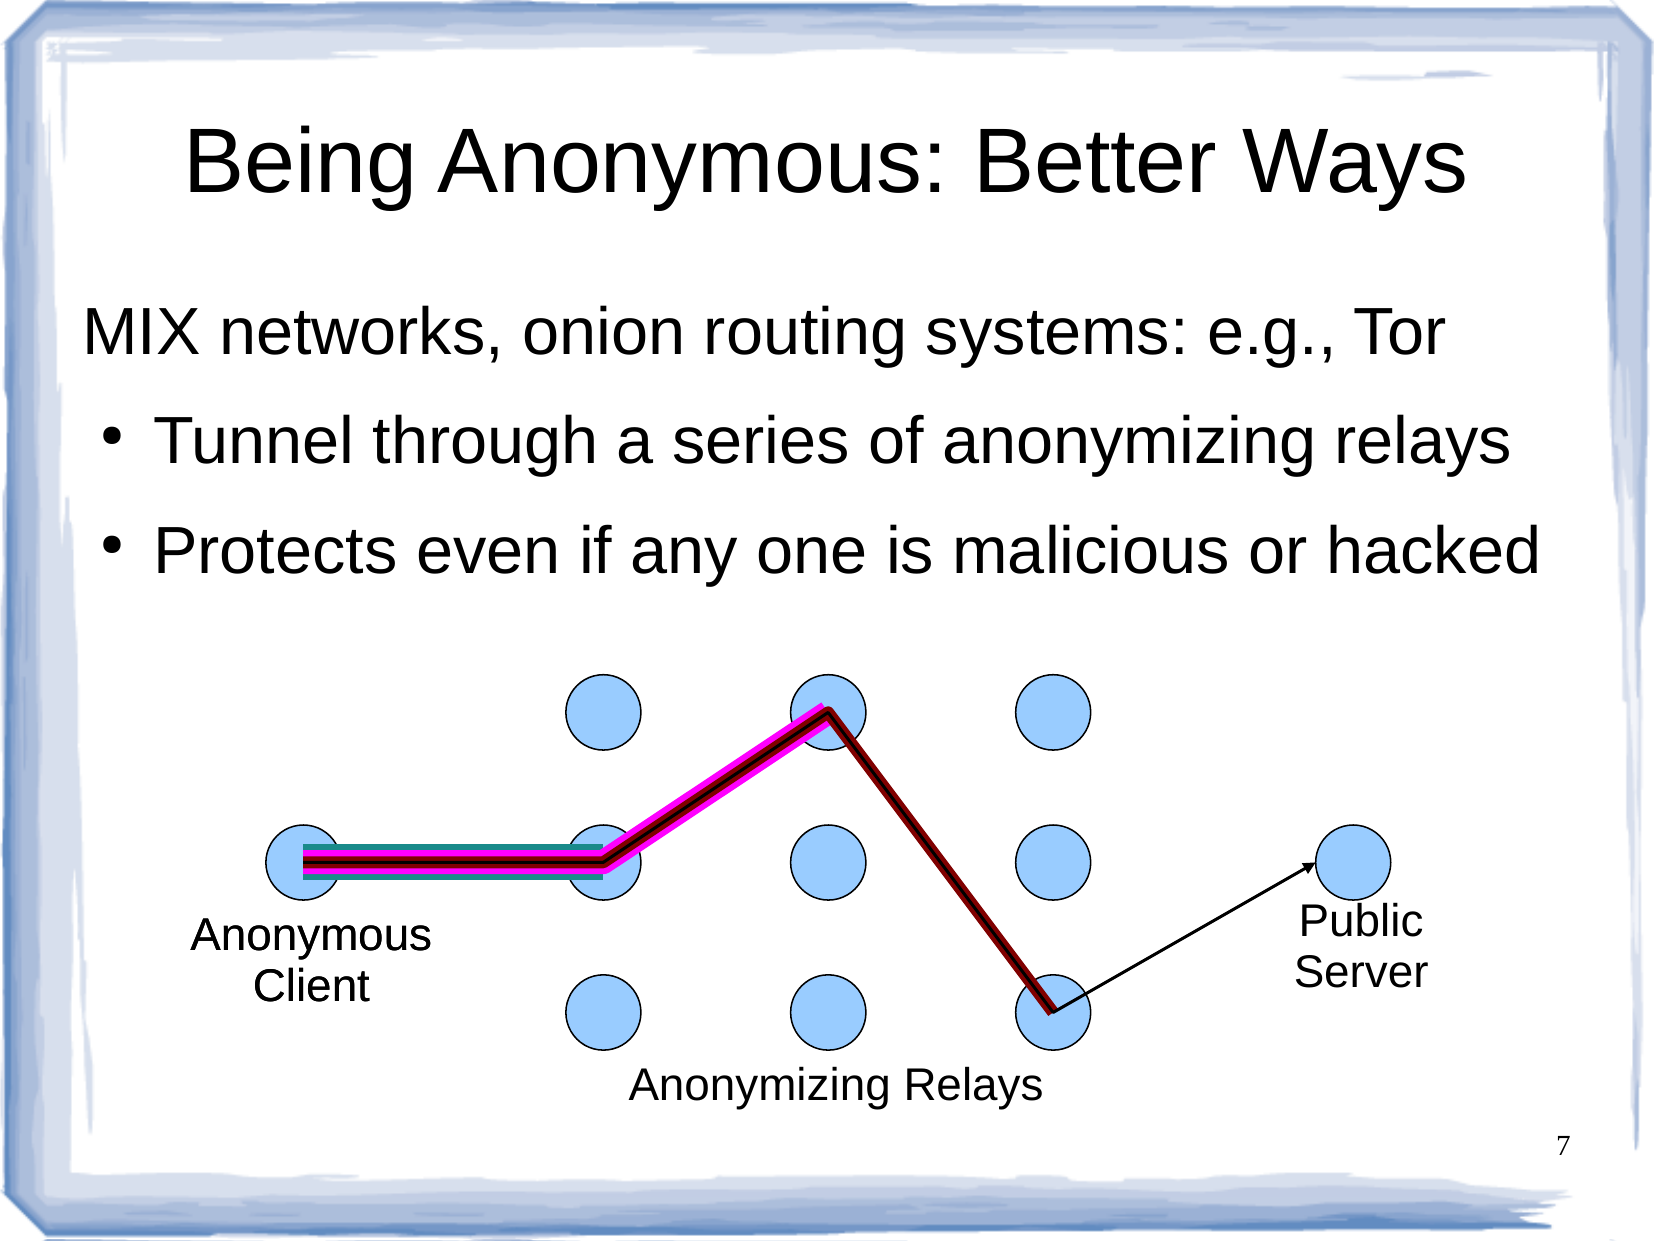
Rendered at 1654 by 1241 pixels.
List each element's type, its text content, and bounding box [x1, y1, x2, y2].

text_box [1315, 825, 1391, 886]
text_box [790, 974, 866, 1050]
text_box [570, 825, 626, 847]
text_box [790, 825, 866, 901]
text_box Anonymizing Relays [490, 1050, 1166, 1121]
title Being Anonymous: Better Ways [82, 56, 1572, 213]
text_box [565, 974, 641, 1050]
text_box [1015, 674, 1091, 751]
text_box [1015, 825, 1091, 901]
text_box [790, 674, 866, 738]
text_box [1036, 974, 1085, 1007]
text_box [1015, 987, 1091, 1050]
picture [0, 0, 1654, 1241]
text_box [806, 727, 845, 751]
text_box [570, 853, 641, 901]
text_box Public Server [1203, 886, 1504, 1013]
text_box [265, 825, 337, 899]
text_box Anonymous Client [153, 899, 454, 1027]
text_box [565, 674, 641, 751]
list MIX networks, onion routing systems: e.g., Tor Tunnel through a series of anonymizing relays Protects even if any one is malicious or hacked [82, 213, 1572, 689]
